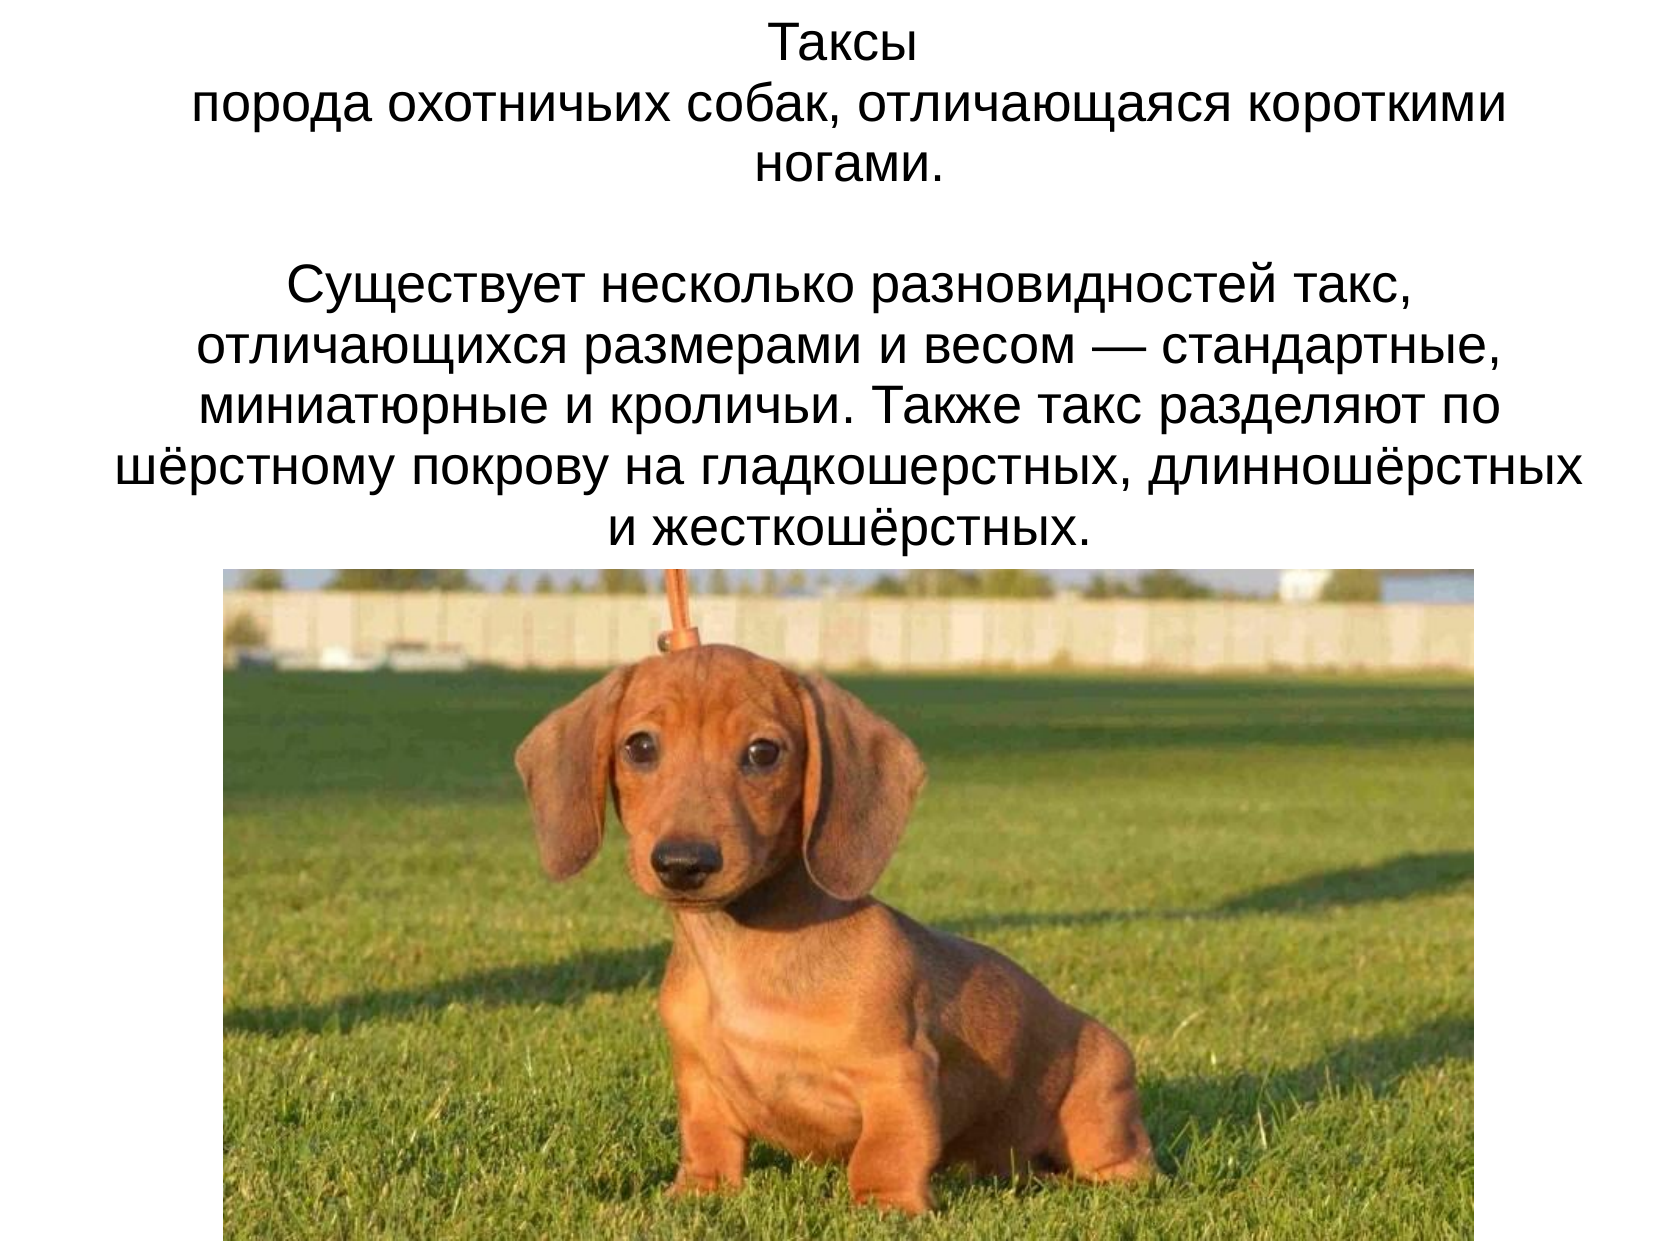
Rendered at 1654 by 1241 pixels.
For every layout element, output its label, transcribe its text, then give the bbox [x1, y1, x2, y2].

title Таксы порода охотничьих собак, отличающаяся короткими ногами. Существует несколько разновидностей такс, отличающихся размерами и весом — стандартные, миниатюрные и кроличьи. Также такс разделяют по шёрстному покрову на гладкошерстных, длинношёрстных и жесткошёрстных. [106, 0, 1595, 746]
picture [223, 569, 1474, 1241]
